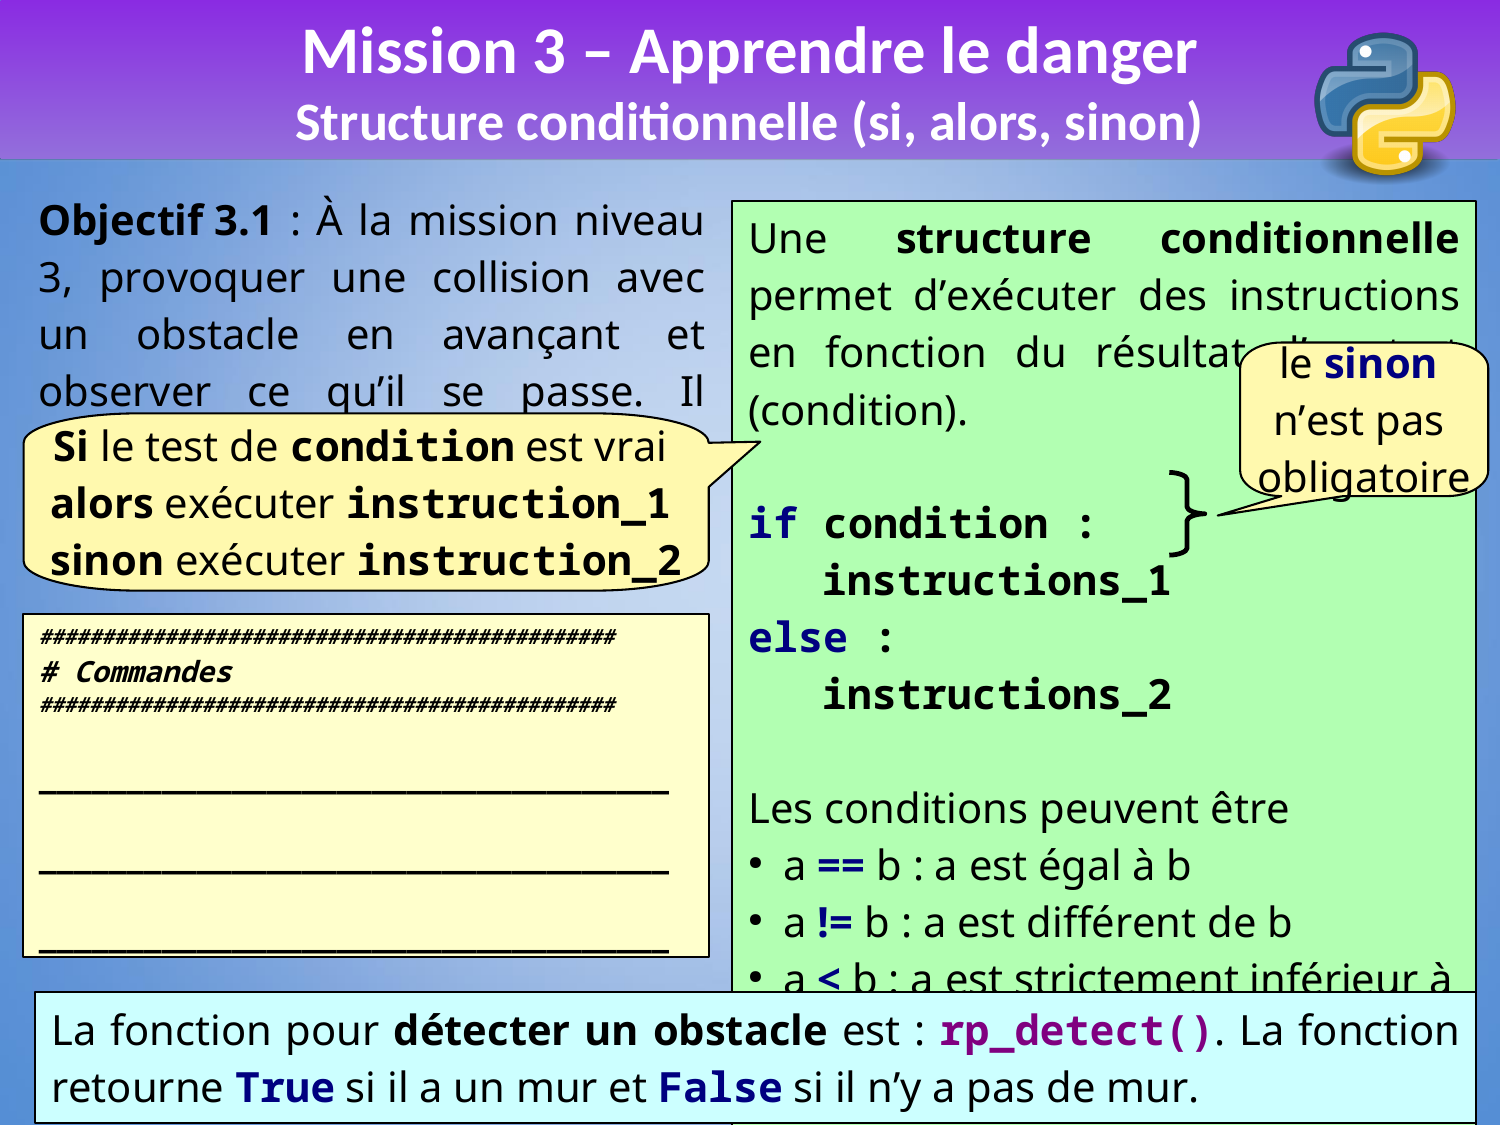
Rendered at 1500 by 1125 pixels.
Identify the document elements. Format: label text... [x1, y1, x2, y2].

text_box Objectif 3.1 : À la mission niveau 3, provoquer une collision avec un obstacle en avançant et observer ce qu’il se passe. Il semble assez clair qu’il faut sécuriser l’avance du robot. [23, 183, 721, 407]
text_box Si le test de condition est vrai alors exécuter instruction_1 sinon exécuter instruction_2 [23, 413, 761, 591]
text_box La fonction pour détecter un obstacle est : rp_detect(). La fonction retourne True si il a un mur et False si il n’y a pas de mur. [35, 992, 1477, 1093]
text_box le sinon n’est pas obligatoire [1217, 342, 1489, 516]
picture [348, 407, 524, 413]
text_box Une structure conditionnelle permet d’exécuter des instructions en fonction du résultat d’un test (condition). if condition : instructions_1 else : instructions_2 Les conditions peuvent être a == b : a est égal à b a != b : a est différent de b a < b : a est strictement inférieur à b a <= b : a est inférieur ou égal à b a ==b and c==d : les deux conditions doivent être vrai (fonction ET) a ==b or c==d : une des deux conditions doit être vrai (fonction OU) [732, 200, 1477, 970]
text_box ############################################## # Commandes ############################################## ____________________________________ ____________________________________ ____________________________________ ____________________________________ [23, 614, 709, 957]
picture [0, 29, 1500, 1125]
text_box Mission 3 – Apprendre le danger Structure conditionnelle (si, alors, sinon) [0, 0, 1500, 159]
